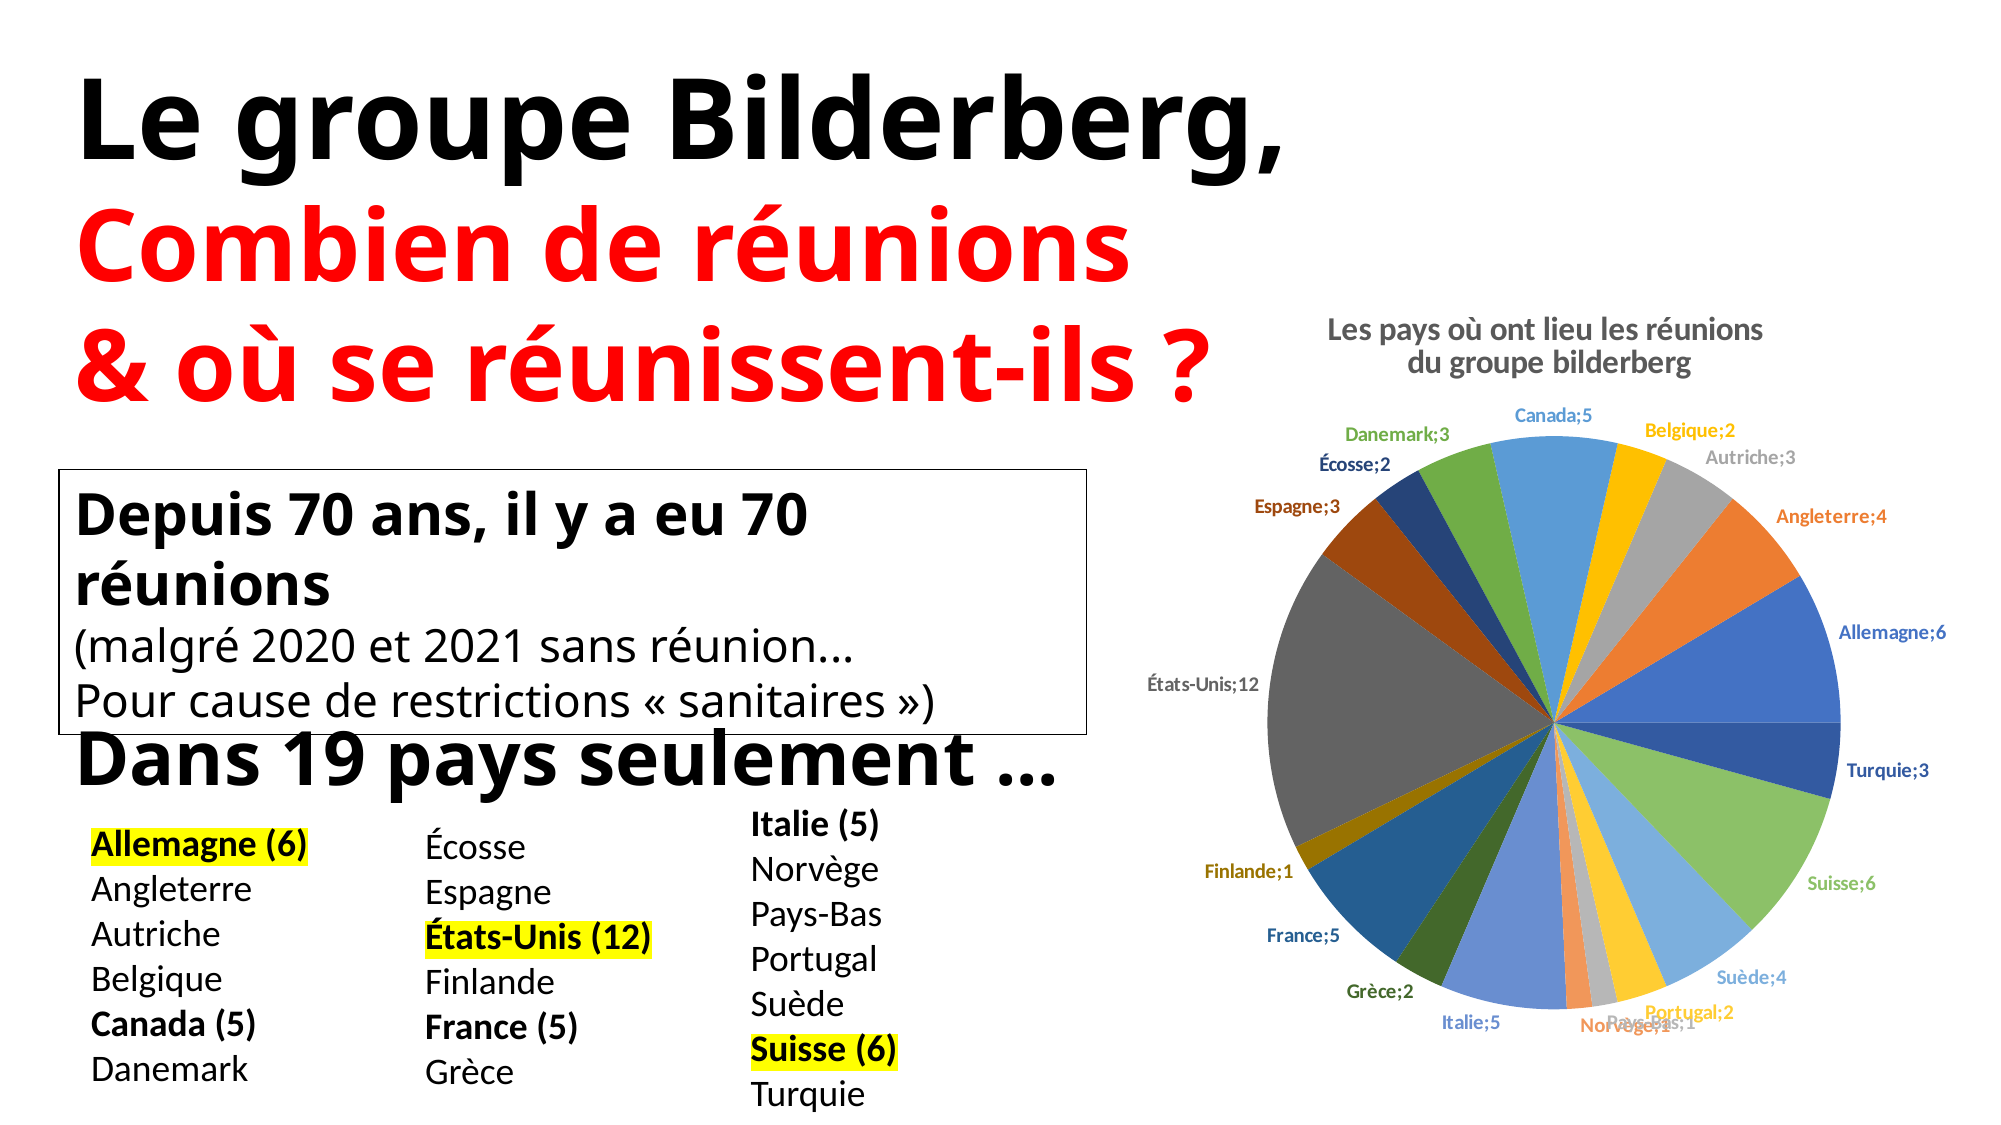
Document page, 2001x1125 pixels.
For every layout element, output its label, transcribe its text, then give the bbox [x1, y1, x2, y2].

text_box Écosse Espagne États-Unis (12) Finlande France (5) Grèce [410, 814, 697, 1103]
text_box Allemagne (6) Angleterre Autriche Belgique Canada (5) Danemark [76, 811, 327, 1100]
text_box Depuis 70 ans, il y a eu 70 réunions (malgré 2020 et 2021 sans réunion... Pour cause de restrictions « sanitaires ») [59, 469, 1047, 667]
text_box Italie (5) Norvège Pays-Bas Portugal Suède Suisse (6) Turquie [735, 791, 953, 1125]
chart [1047, 282, 2000, 1054]
text_box Dans 19 pays seulement ... [59, 703, 1047, 810]
text_box Le groupe Bilderberg, Combien de réunions & où se réunissent-ils ? [59, 39, 1340, 433]
